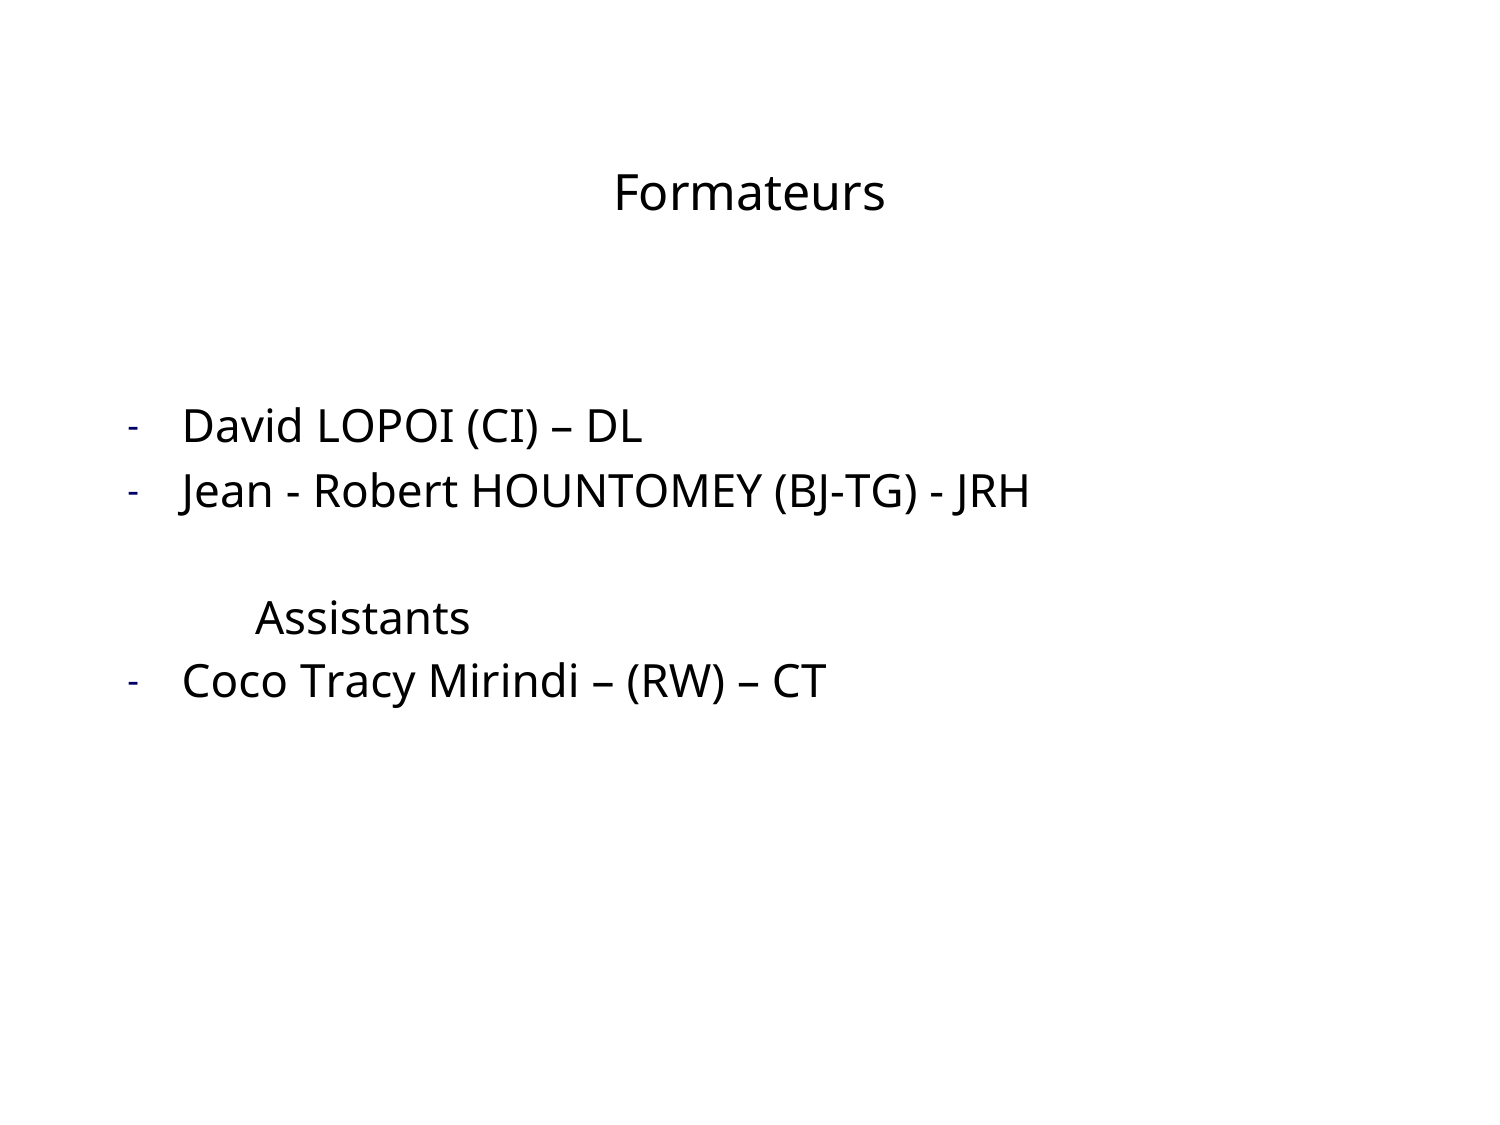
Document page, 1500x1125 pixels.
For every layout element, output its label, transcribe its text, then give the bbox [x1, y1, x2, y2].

title Formateurs [112, 158, 1388, 230]
list David LOPOI (CI) – DL Jean - Robert HOUNTOMEY (BJ-TG) - JRH Assistants Coco Tracy Mirindi – (RW) – CT [112, 324, 1388, 902]
